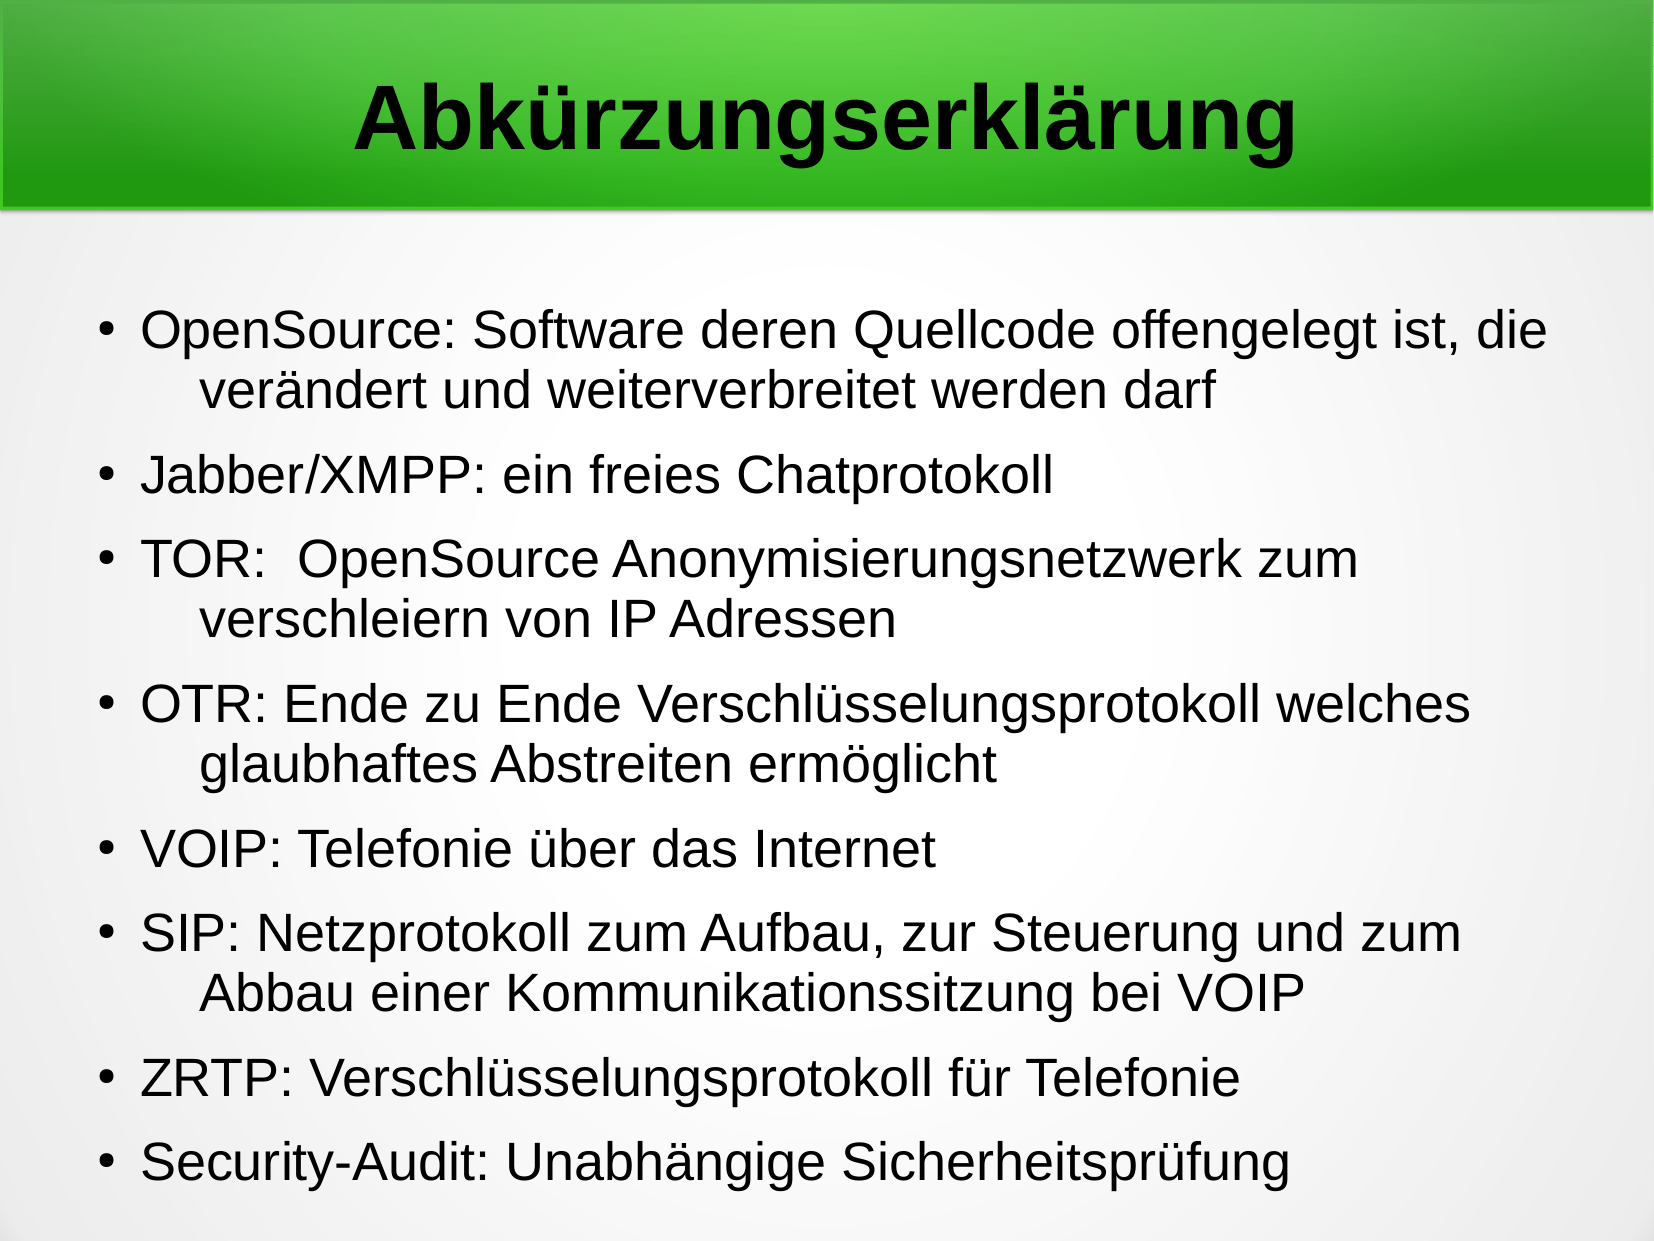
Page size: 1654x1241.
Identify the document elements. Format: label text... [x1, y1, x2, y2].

title Abkürzungserklärung [82, 47, 1571, 189]
list OpenSource: Software deren Quellcode offengelegt ist, die verändert und weiterverbreitet werden darf Jabber/XMPP: ein freies Chatprotokoll TOR: OpenSource Anonymisierungsnetzwerk zum verschleiern von IP Adressen OTR: Ende zu Ende Verschlüsselungsprotokoll welches glaubhaftes Abstreiten ermöglicht VOIP: Telefonie über das Internet SIP: Netzprotokoll zum Aufbau, zur Steuerung und zum Abbau einer Kommunikationssitzung bei VOIP ZRTP: Verschlüsselungsprotokoll für Telefonie Security-Audit: Unabhängige Sicherheitsprüfung [82, 299, 1571, 1193]
